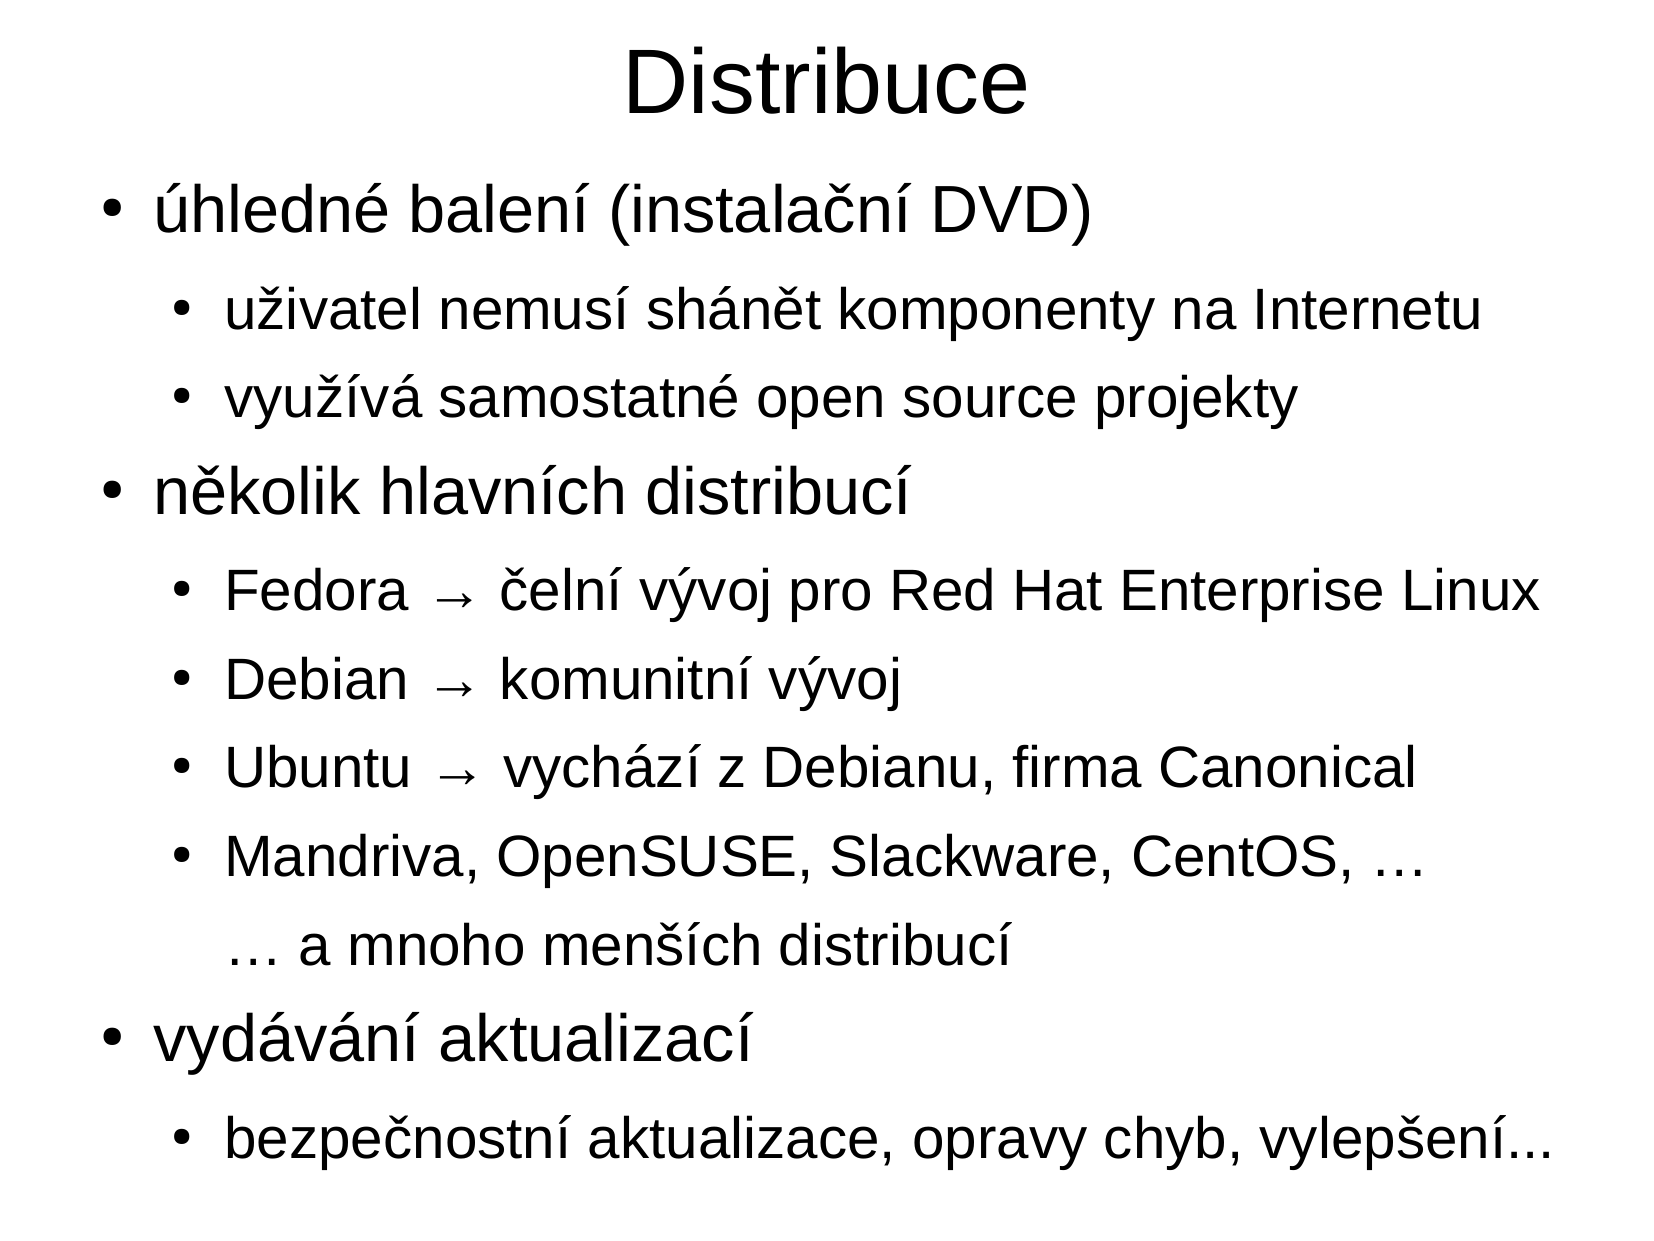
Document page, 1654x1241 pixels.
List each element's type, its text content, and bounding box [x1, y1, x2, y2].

title Distribuce [82, 0, 1571, 172]
list úhledné balení (instalační DVD) uživatel nemusí shánět komponenty na Internetu využívá samostatné open source projekty několik hlavních distribucí Fedora → čelní vývoj pro Red Hat Enterprise Linux Debian → komunitní vývoj Ubuntu → vychází z Debianu, firma Canonical Mandriva, OpenSUSE, Slackware, CentOS, … … a mnoho menších distribucí vydávání aktualizací bezpečnostní aktualizace, opravy chyb, vylepšení... [82, 172, 1571, 1171]
